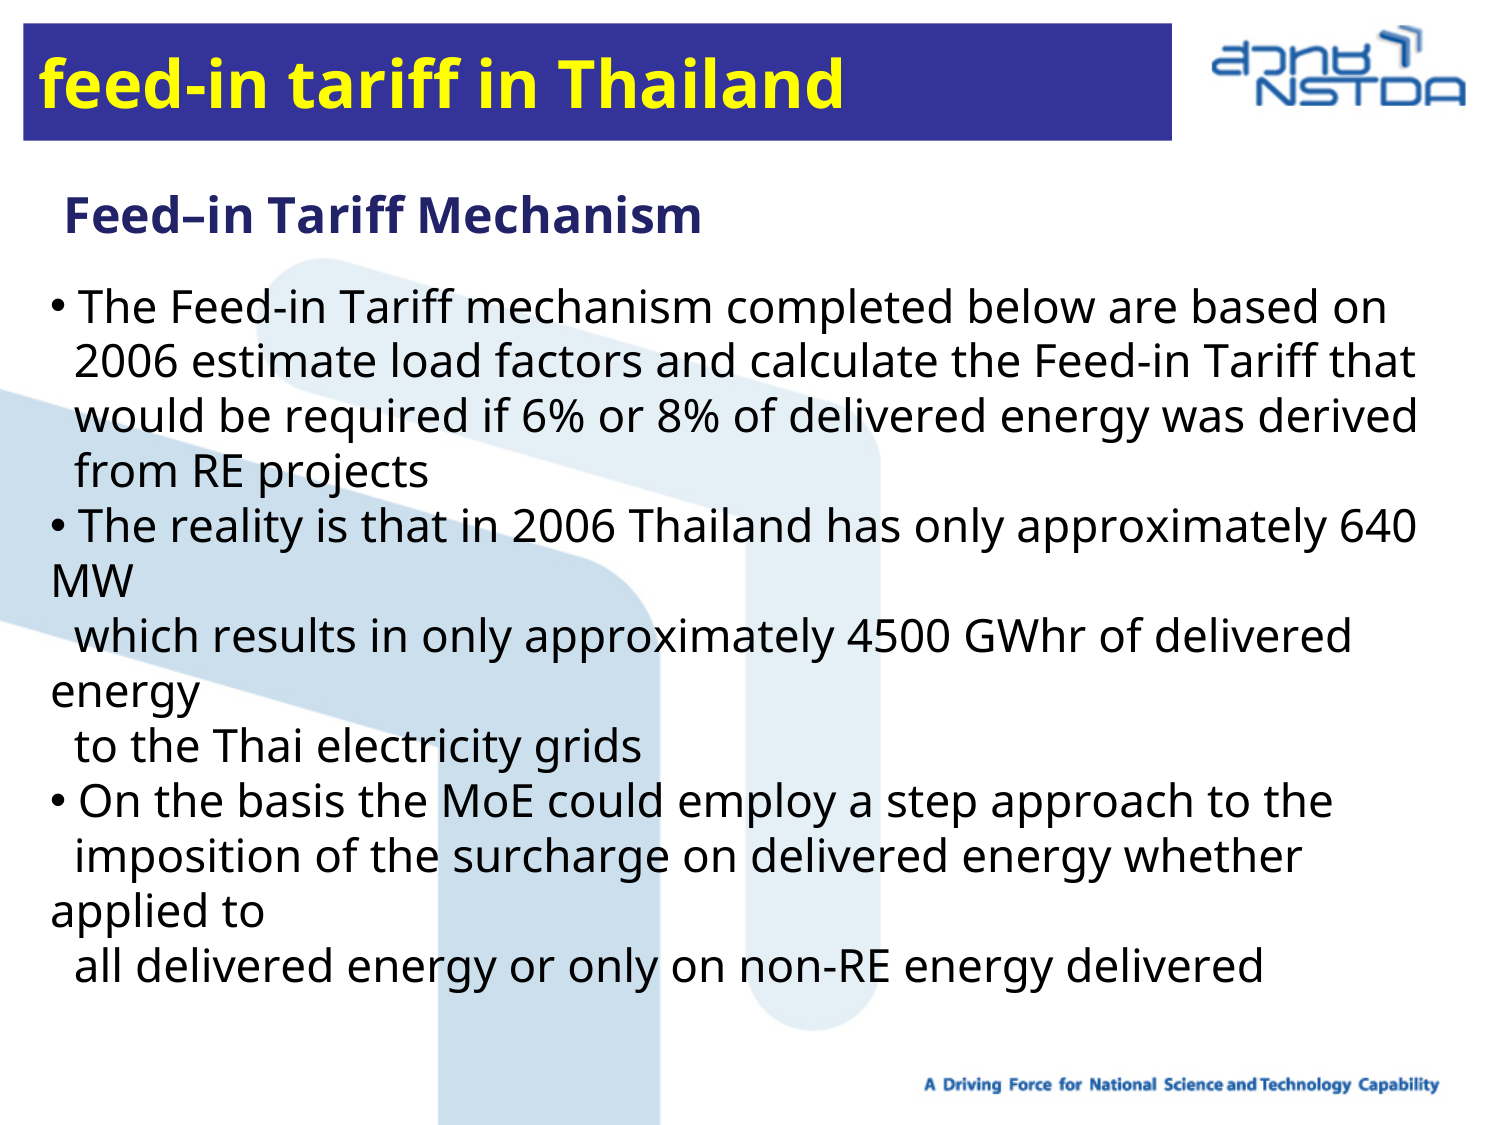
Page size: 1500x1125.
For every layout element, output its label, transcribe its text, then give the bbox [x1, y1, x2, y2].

text_box Feed–in Tariff Mechanism [49, 175, 720, 252]
title feed-in tariff in Thailand [23, 23, 1172, 141]
text_box The Feed-in Tariff mechanism completed below are based on 2006 estimate load factors and calculate the Feed-in Tariff that would be required if 6% or 8% of delivered energy was derived from RE projects The reality is that in 2006 Thailand has only approximately 640 MW which results in only approximately 4500 GWhr of delivered energy to the Thai electricity grids On the basis the MoE could employ a step approach to the imposition of the surcharge on delivered energy whether applied to all delivered energy or only on non-RE energy delivered [35, 269, 1465, 1000]
picture [0, 0, 1500, 1125]
